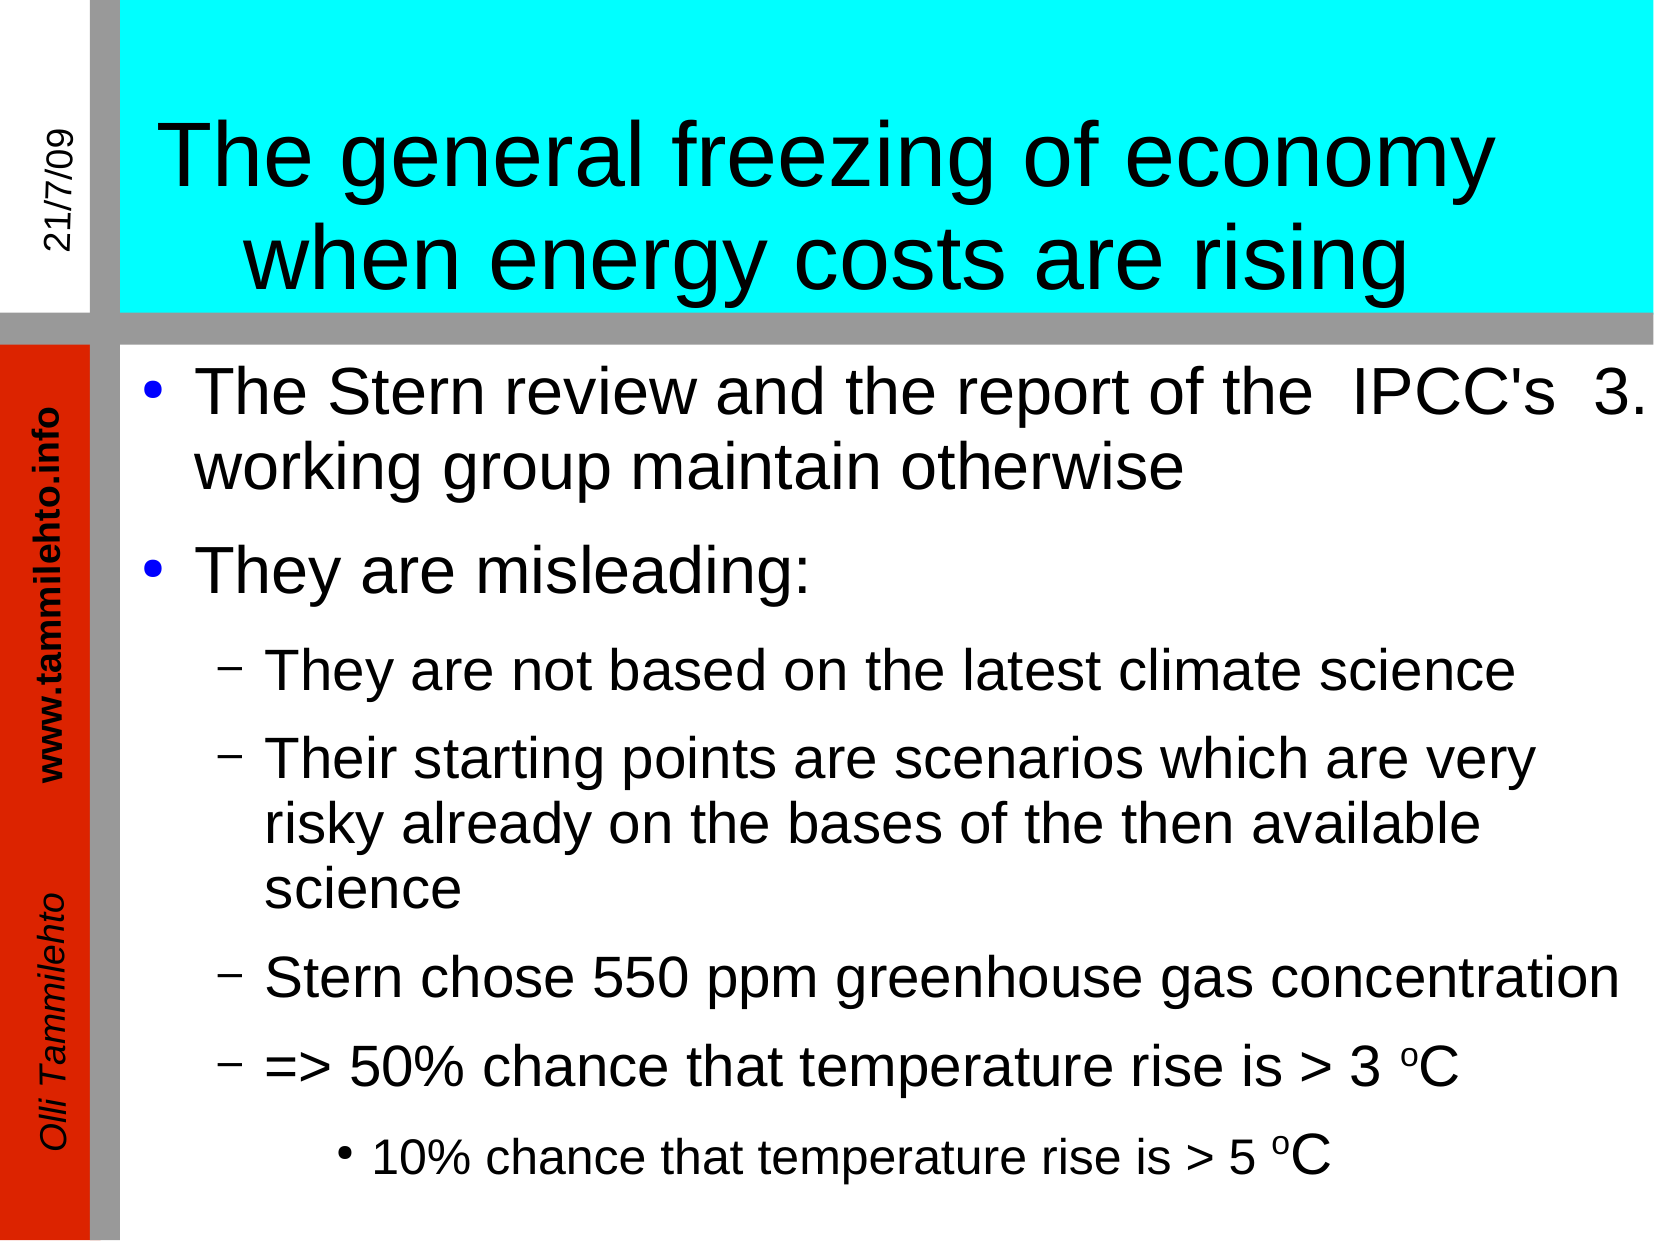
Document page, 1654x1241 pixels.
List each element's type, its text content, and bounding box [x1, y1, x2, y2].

title The general freezing of economy when energy costs are rising [121, 103, 1534, 310]
list The Stern review and the report of the IPCC's 3. working group maintain otherwise They are misleading: They are not based on the latest climate science Their starting points are scenarios which are very risky already on the bases of the then available science Stern chose 550 ppm greenhouse gas concentration => 50% chance that temperature rise is > 3 oC 10% chance that temperature rise is > 5 oC [123, 354, 1654, 1241]
